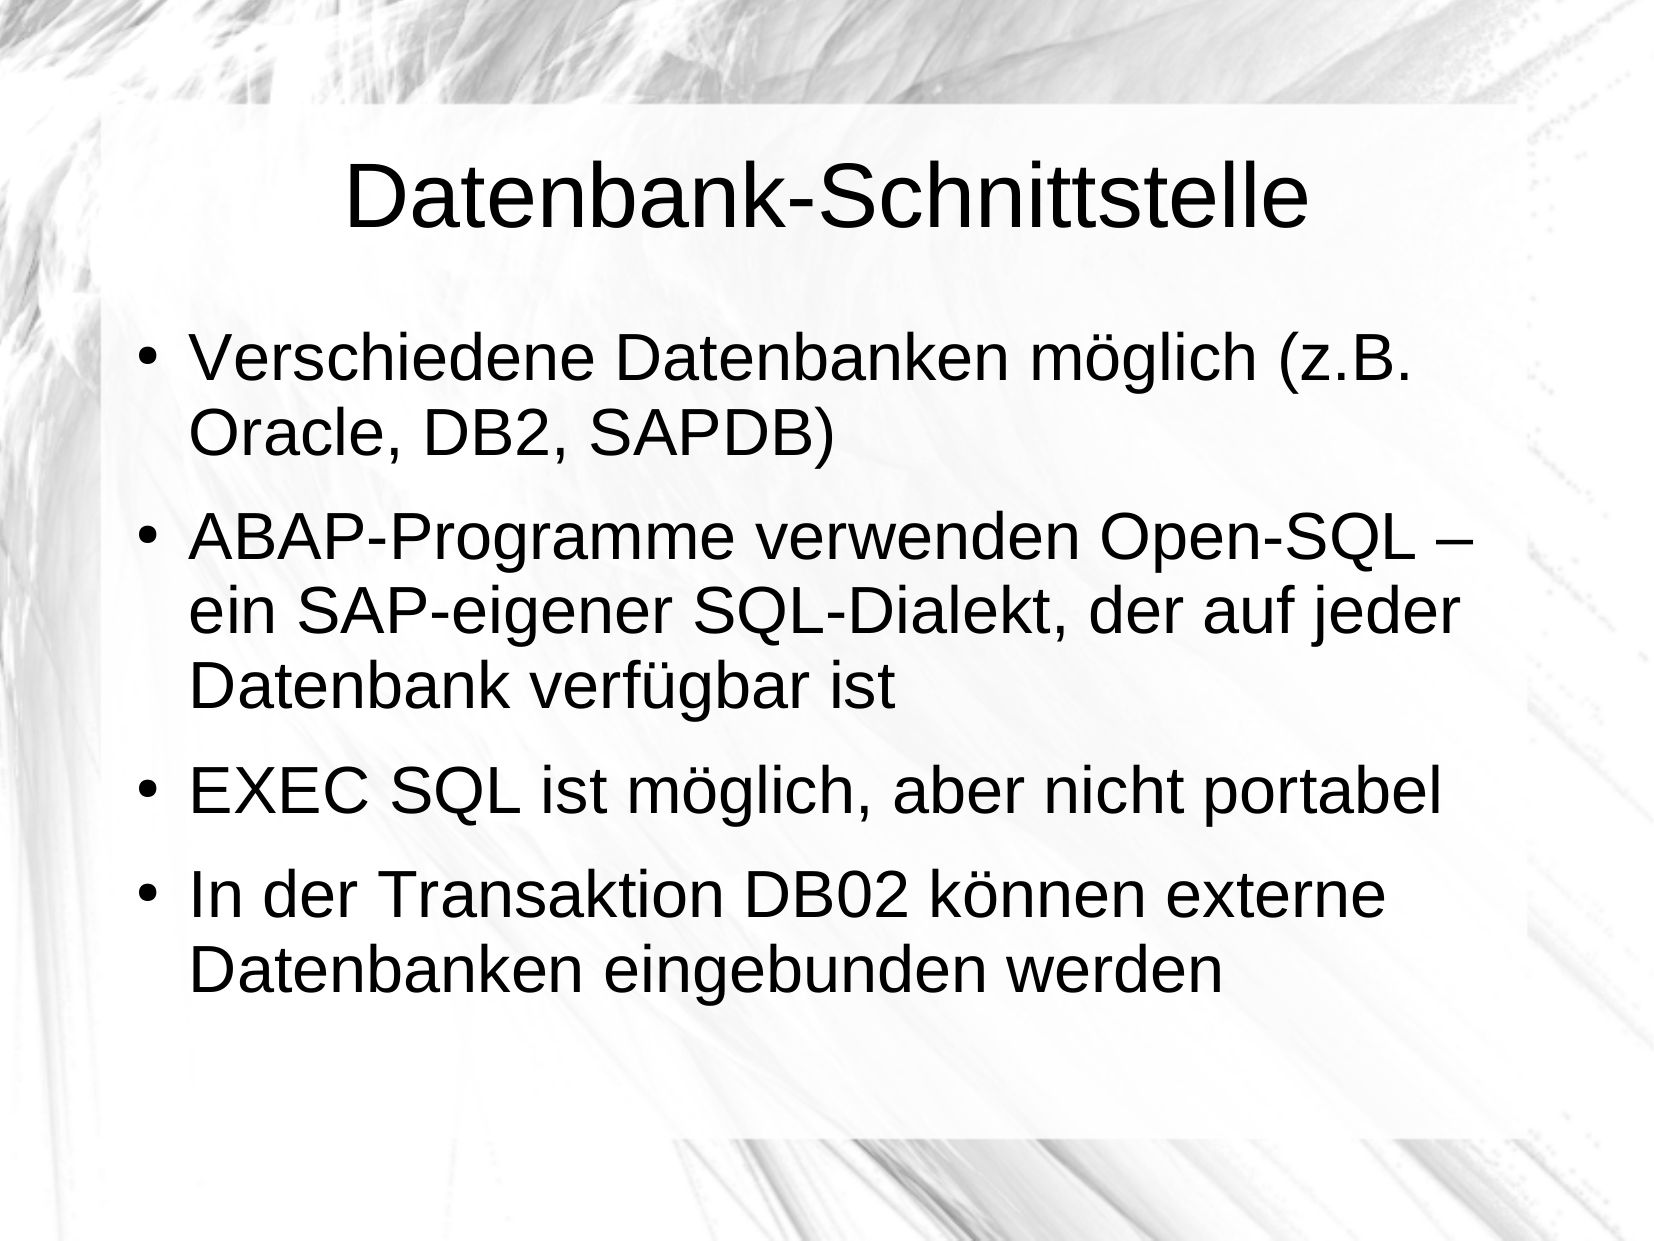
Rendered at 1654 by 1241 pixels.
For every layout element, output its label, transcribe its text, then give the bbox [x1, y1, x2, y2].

picture [0, 0, 1654, 1241]
list Verschiedene Datenbanken möglich (z.B. Oracle, DB2, SAPDB) ABAP-Programme verwenden Open-SQL – ein SAP-eigener SQL-Dialekt, der auf jeder Datenbank verfügbar ist EXEC SQL ist möglich, aber nicht portabel In der Transaktion DB02 können externe Datenbanken eingebunden werden [118, 319, 1571, 1007]
title Datenbank-Schnittstelle [118, 119, 1506, 273]
